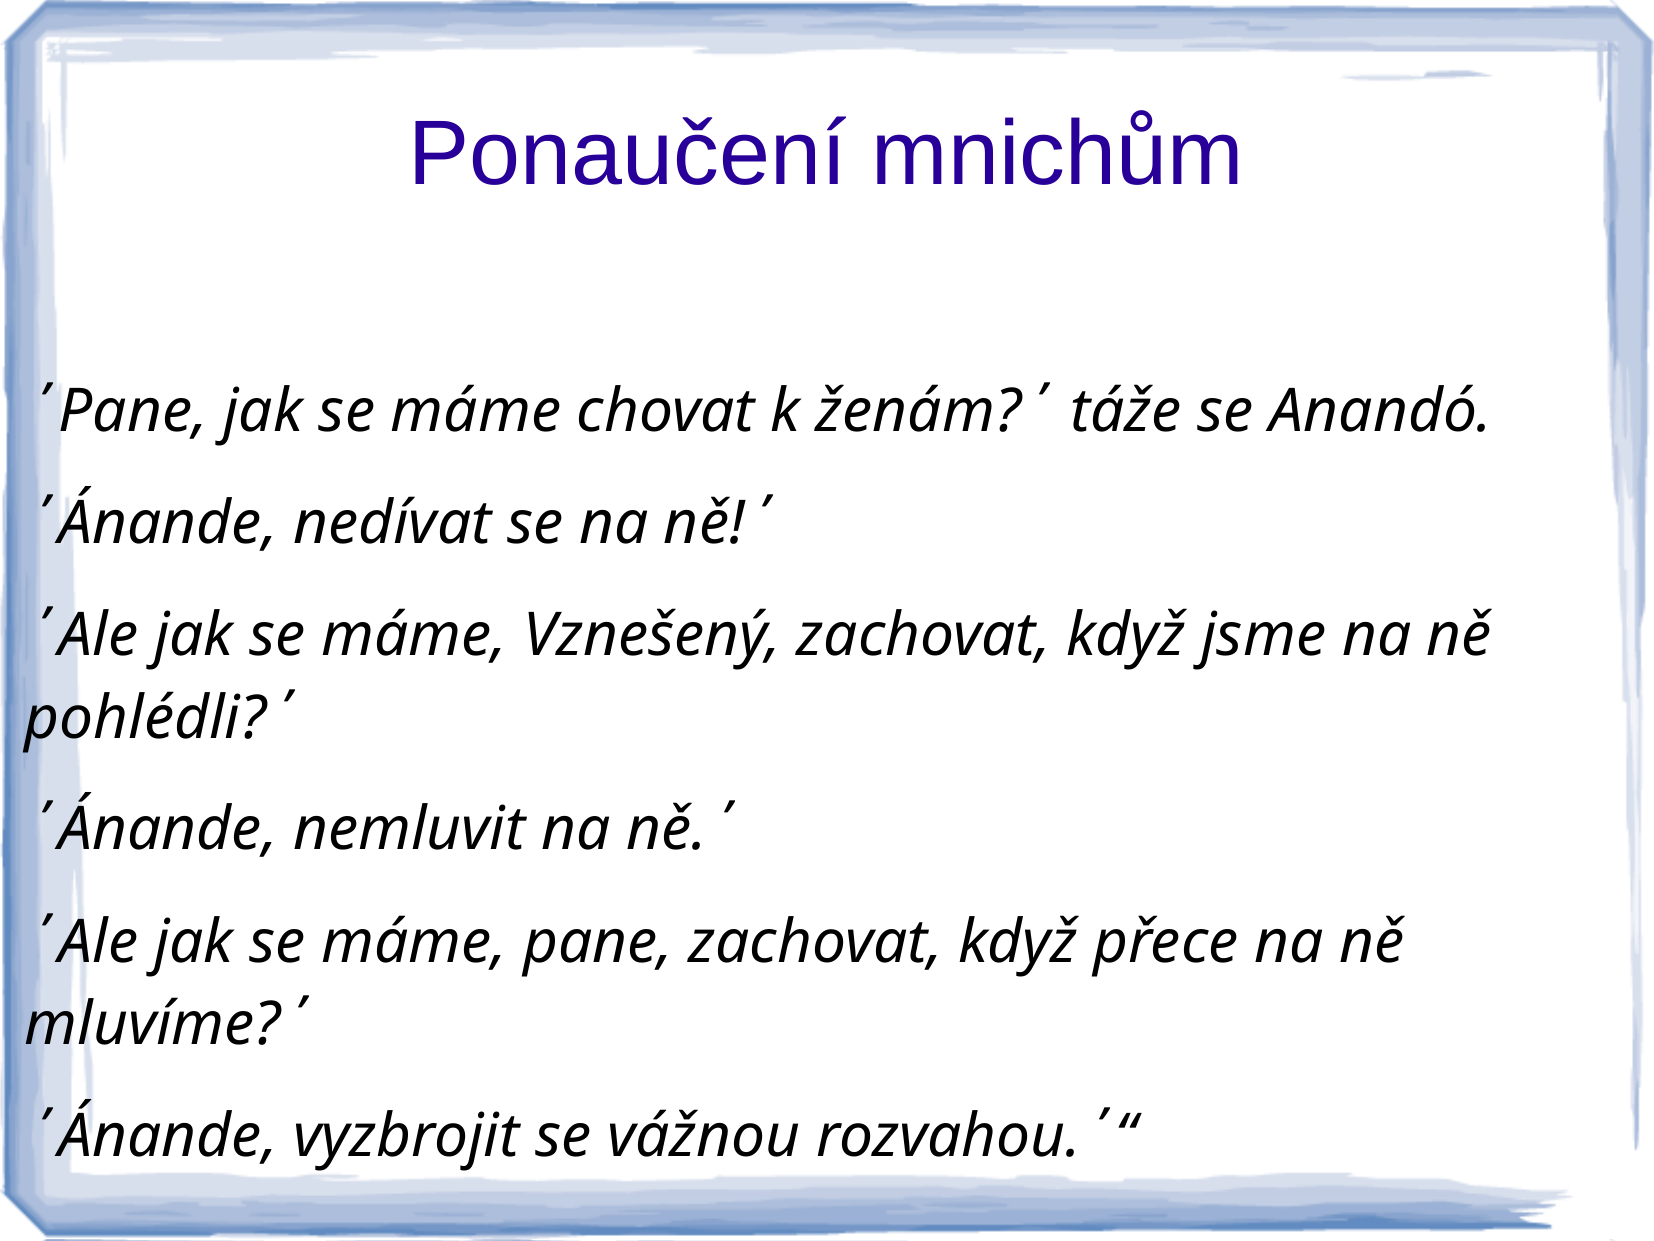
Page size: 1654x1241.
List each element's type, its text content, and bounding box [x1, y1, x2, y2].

picture [0, 0, 1654, 1241]
title Ponaučení mnichům [82, 49, 1571, 257]
text_box ΄Pane, jak se máme chovat k ženám?΄ táže se Anandó. ΄Ánande, nedívat se na ně!΄ ΄Ale jak se máme, Vznešený, zachovat, když jsme na ně pohlédli?΄ ΄Ánande, nemluvit na ně.΄ ΄Ale jak se máme, pane, zachovat, když přece na ně mluvíme?΄ ΄Ánande, vyzbrojit se vážnou rozvahou.΄“ [9, 359, 1631, 925]
